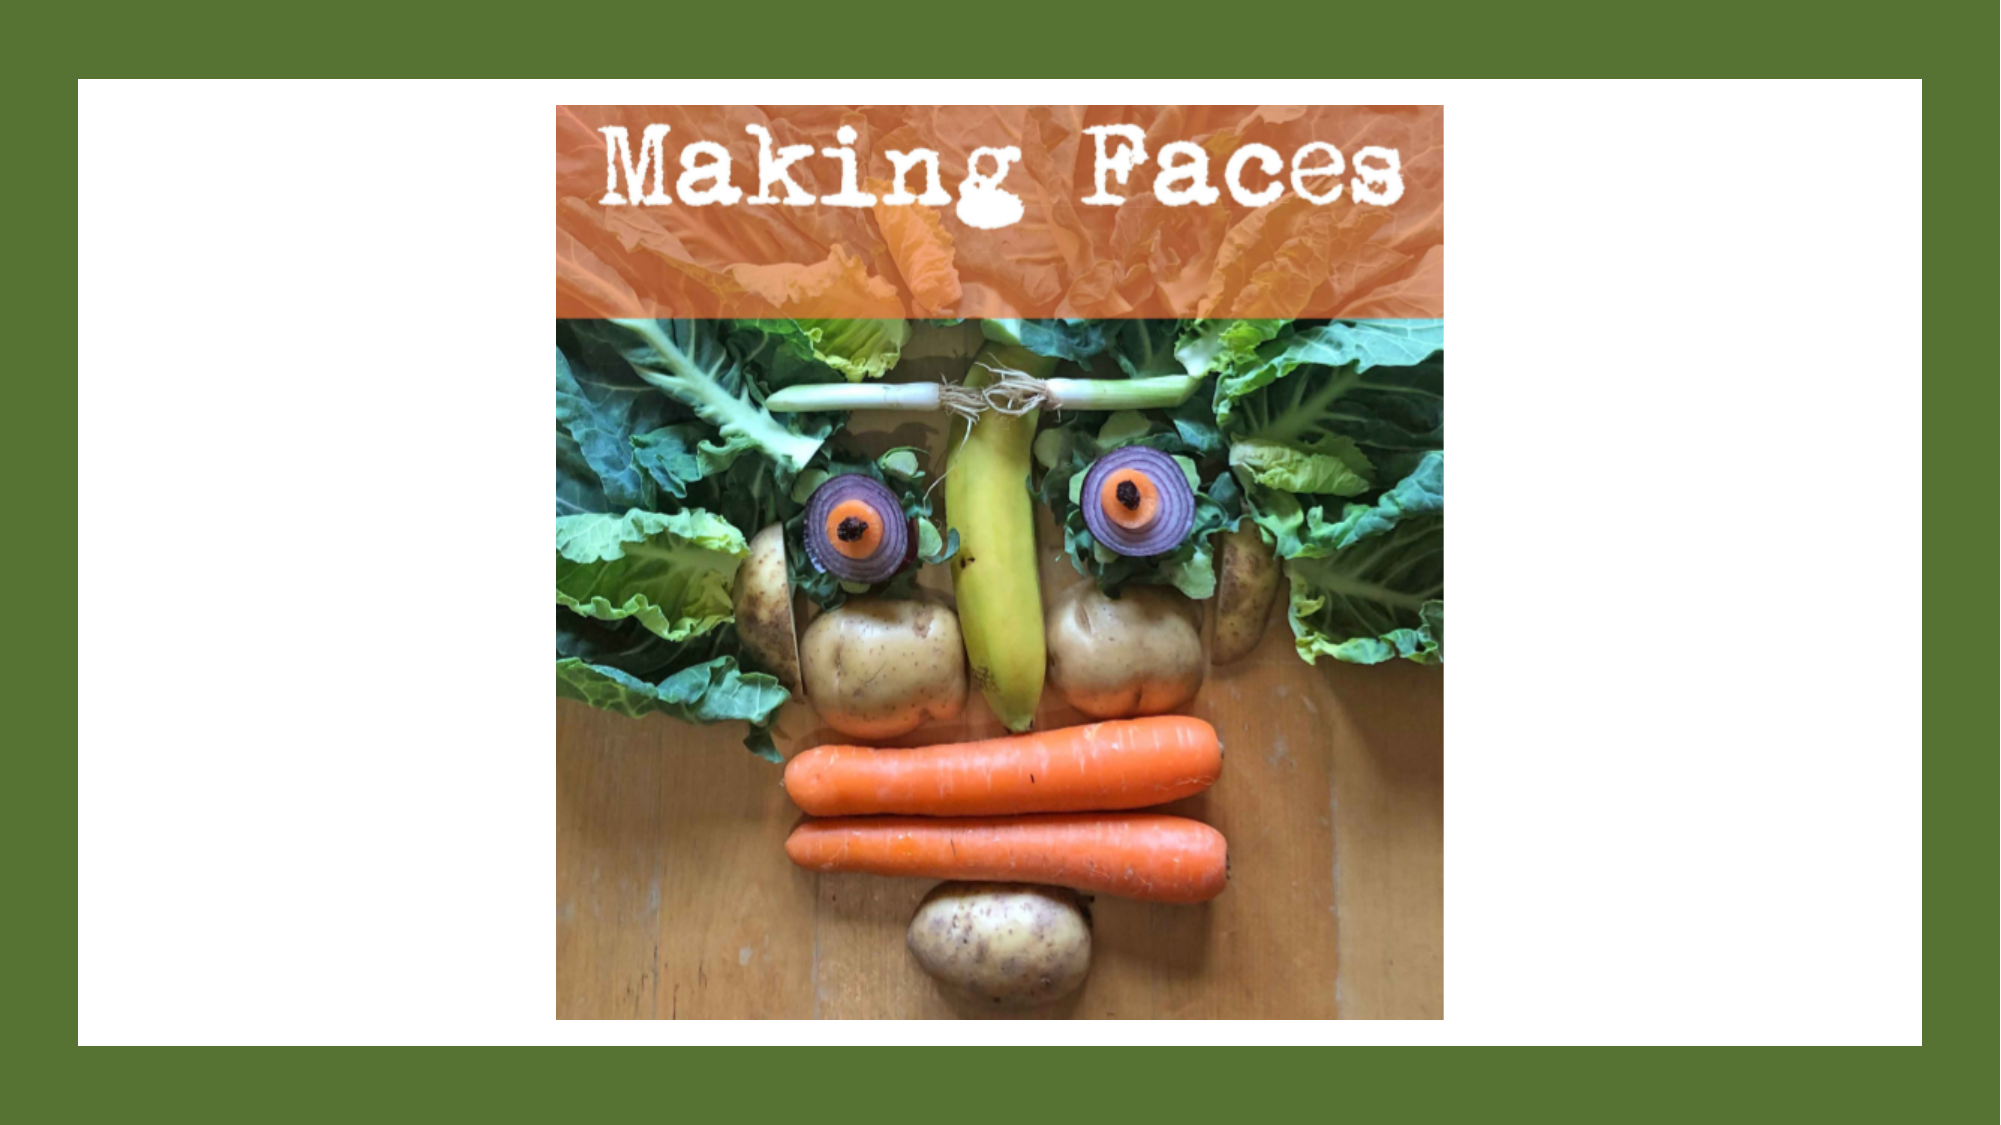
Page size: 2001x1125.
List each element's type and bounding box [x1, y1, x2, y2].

picture [556, 105, 1444, 1020]
text_box [0, 0, 2000, 1125]
